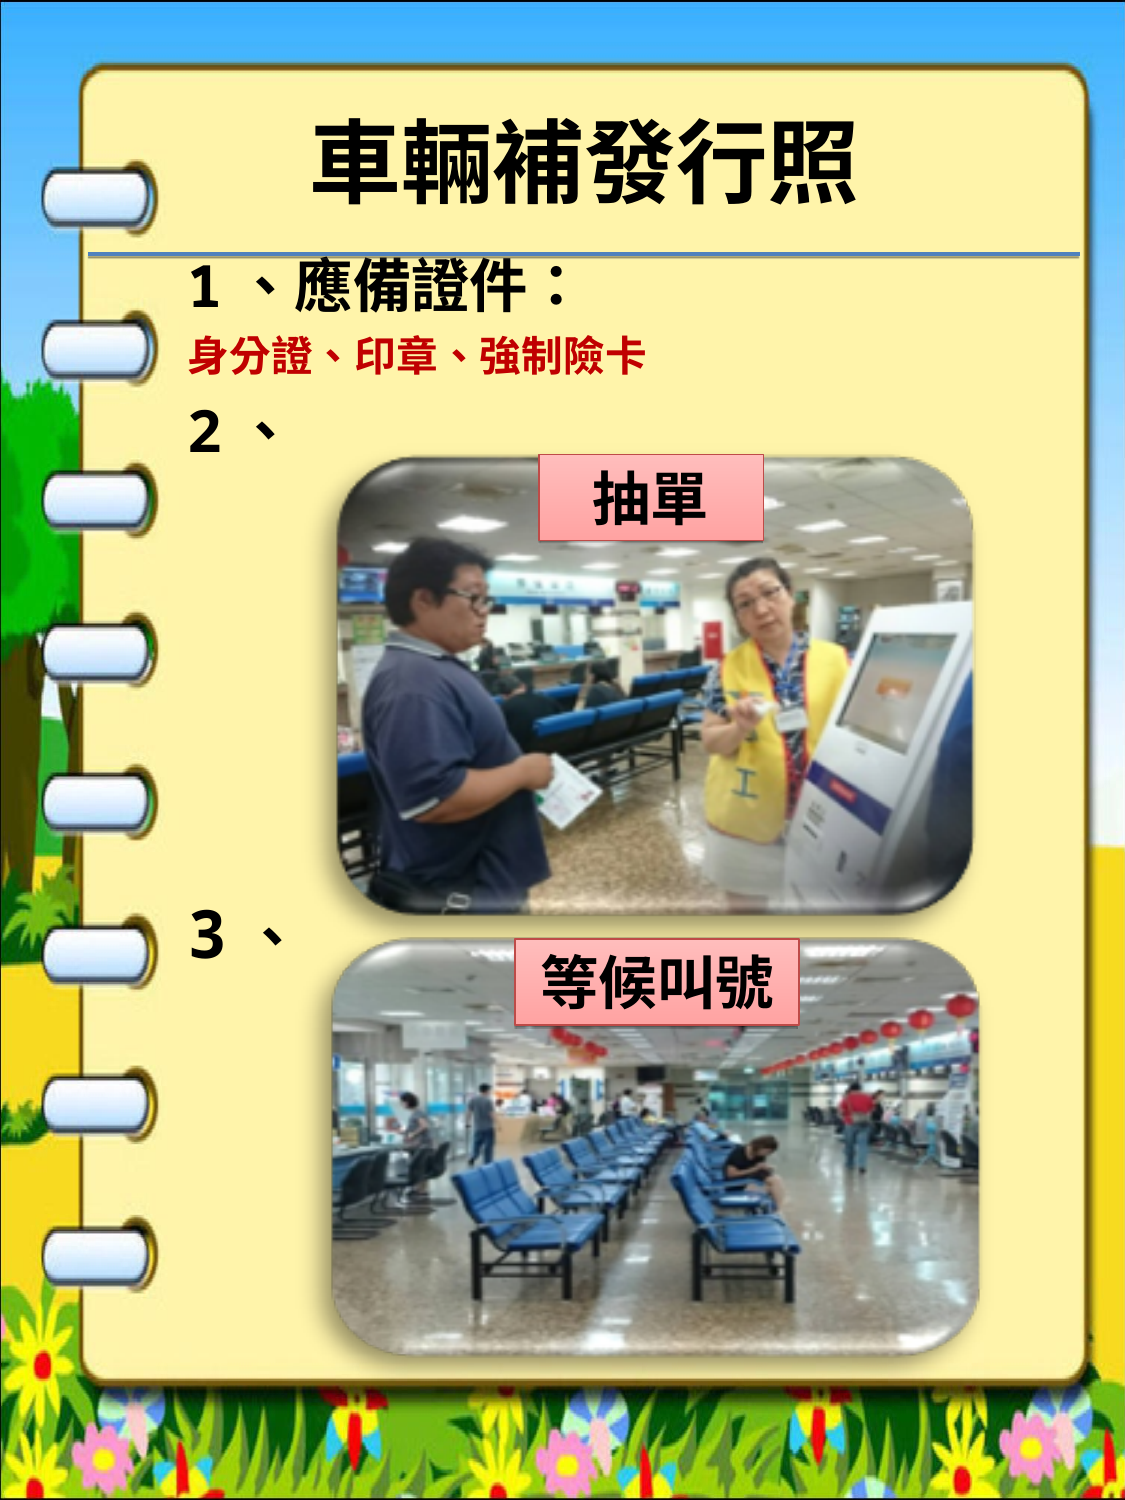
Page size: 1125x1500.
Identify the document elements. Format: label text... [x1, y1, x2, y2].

title 車輛補發行照 [259, 88, 910, 231]
text_box 抽單 [538, 454, 764, 541]
picture [0, 0, 1125, 1500]
text_box 等候叫號 [515, 938, 799, 1025]
subtitle 1、應備證件： 身分證、印章、強制險卡 2、 3、 [172, 242, 1083, 1353]
